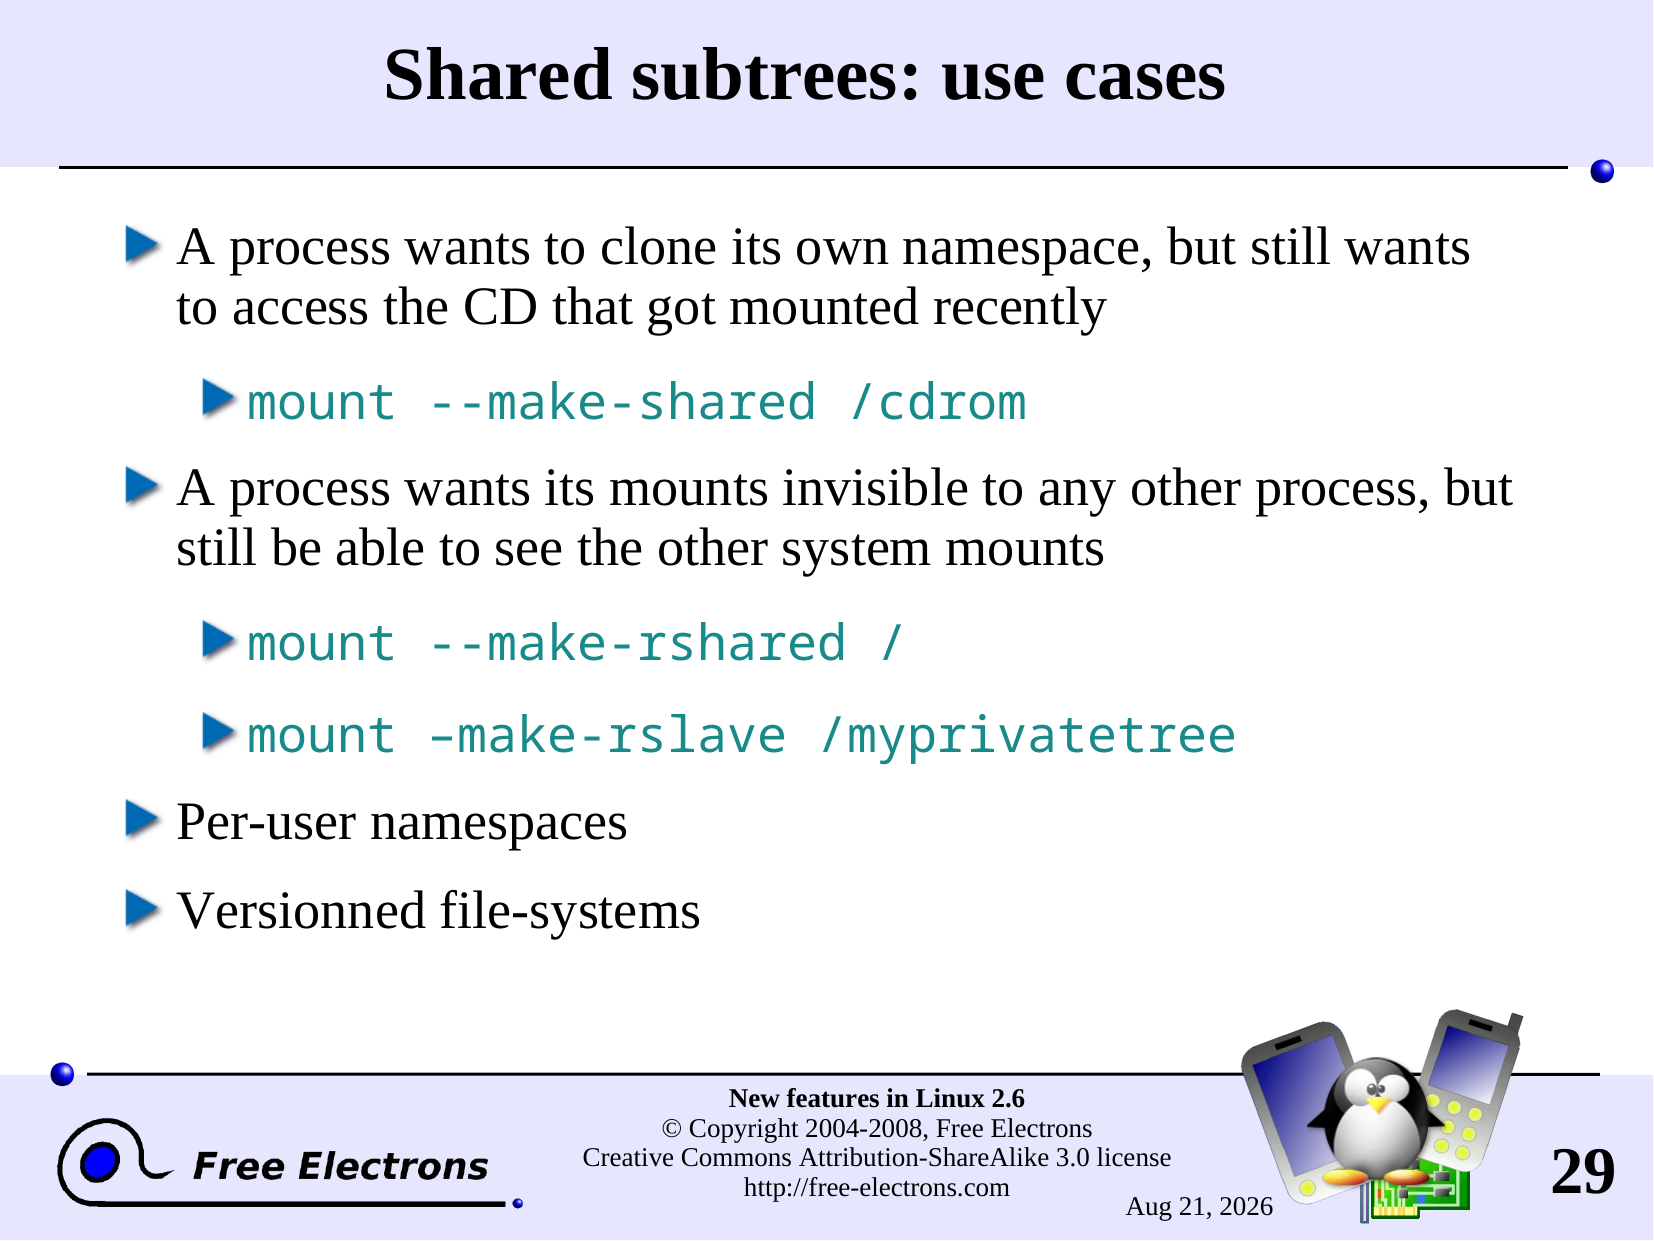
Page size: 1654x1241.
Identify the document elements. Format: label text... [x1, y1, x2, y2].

picture [1231, 1007, 1538, 1241]
picture [50, 1107, 527, 1216]
title Shared subtrees: use cases [60, 25, 1551, 124]
list A process wants to clone its own namespace, but still wants to access the CD that got mounted recently mount --make-shared /cdrom A process wants its mounts invisible to any other process, but still be able to see the other system mounts mount --make-rshared / mount –make-rslave /myprivatetree Per-user namespaces Versionned file-systems [105, 216, 1518, 1066]
